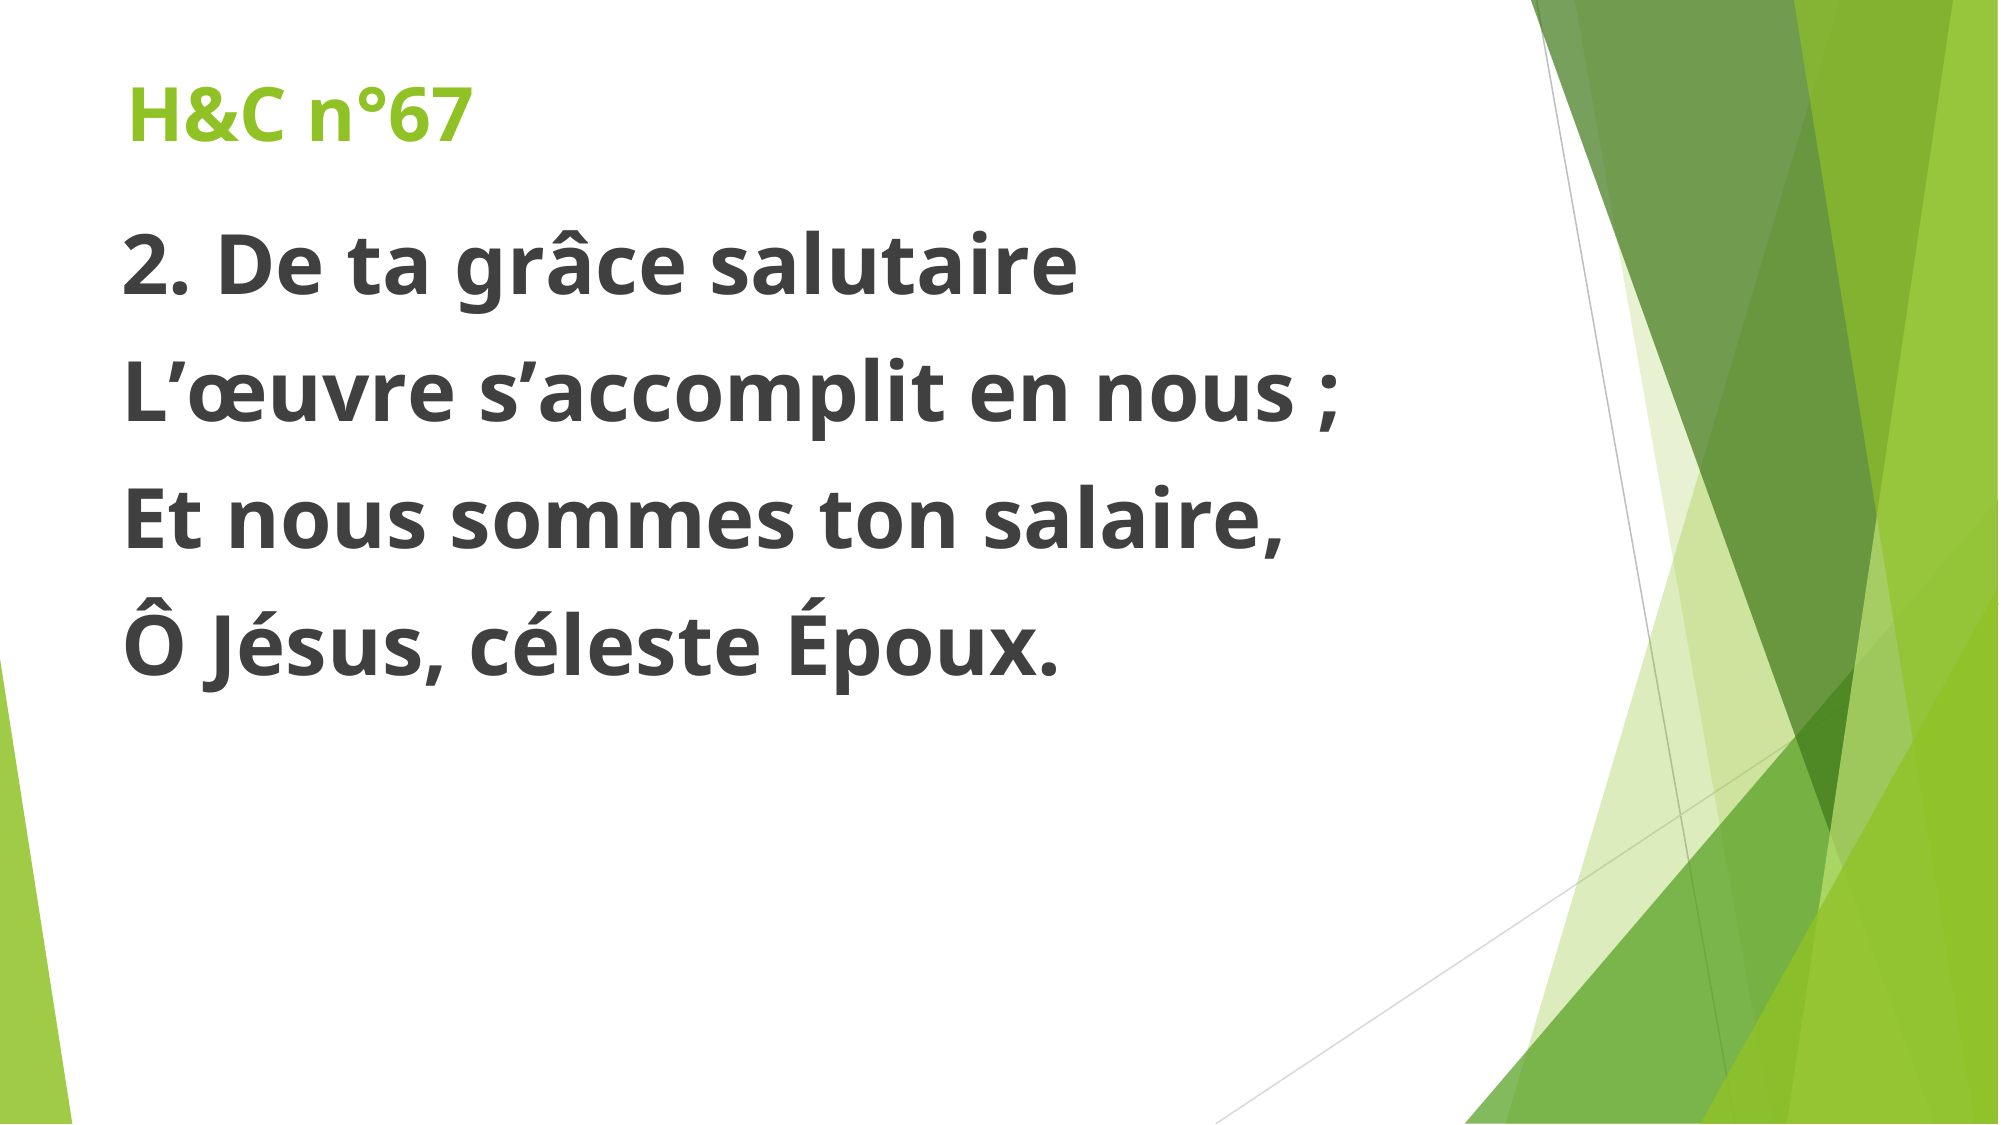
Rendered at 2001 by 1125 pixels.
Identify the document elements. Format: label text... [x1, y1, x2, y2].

text_box H&C n°67 [111, 59, 1522, 154]
text_box 2. De ta grâce salutaire L’œuvre s’accomplit en nous ; Et nous sommes ton salaire, Ô Jésus, céleste Époux. [106, 188, 1961, 1075]
